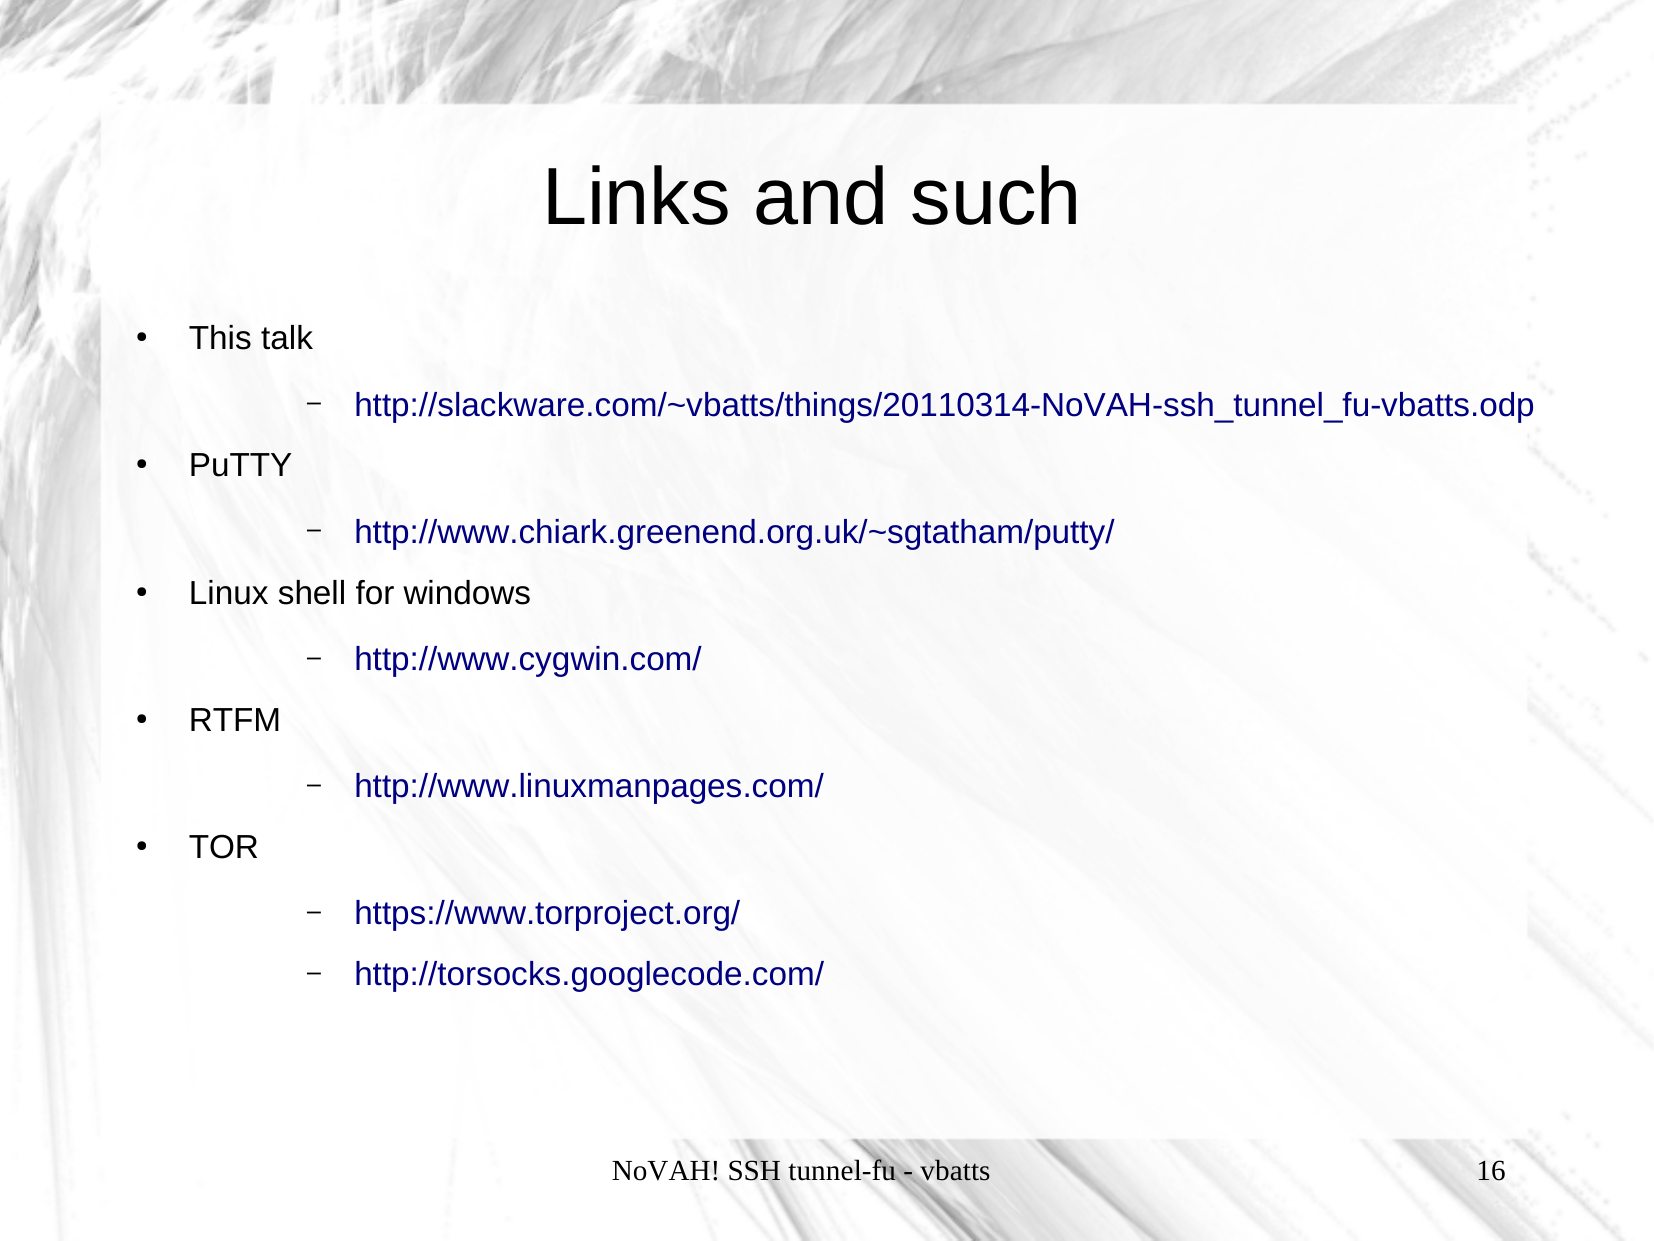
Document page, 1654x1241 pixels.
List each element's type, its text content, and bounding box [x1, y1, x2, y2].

title Links and such [118, 112, 1506, 281]
list This talk http://slackware.com/~vbatts/things/20110314-NoVAH-ssh_tunnel_fu-vbatts.odp PuTTY http://www.chiark.greenend.org.uk/~sgtatham/putty/ Linux shell for windows http://www.cygwin.com/ RTFM http://www.linuxmanpages.com/ TOR https://www.torproject.org/ http://torsocks.googlecode.com/ [118, 319, 1571, 1139]
picture [0, 0, 1654, 1241]
